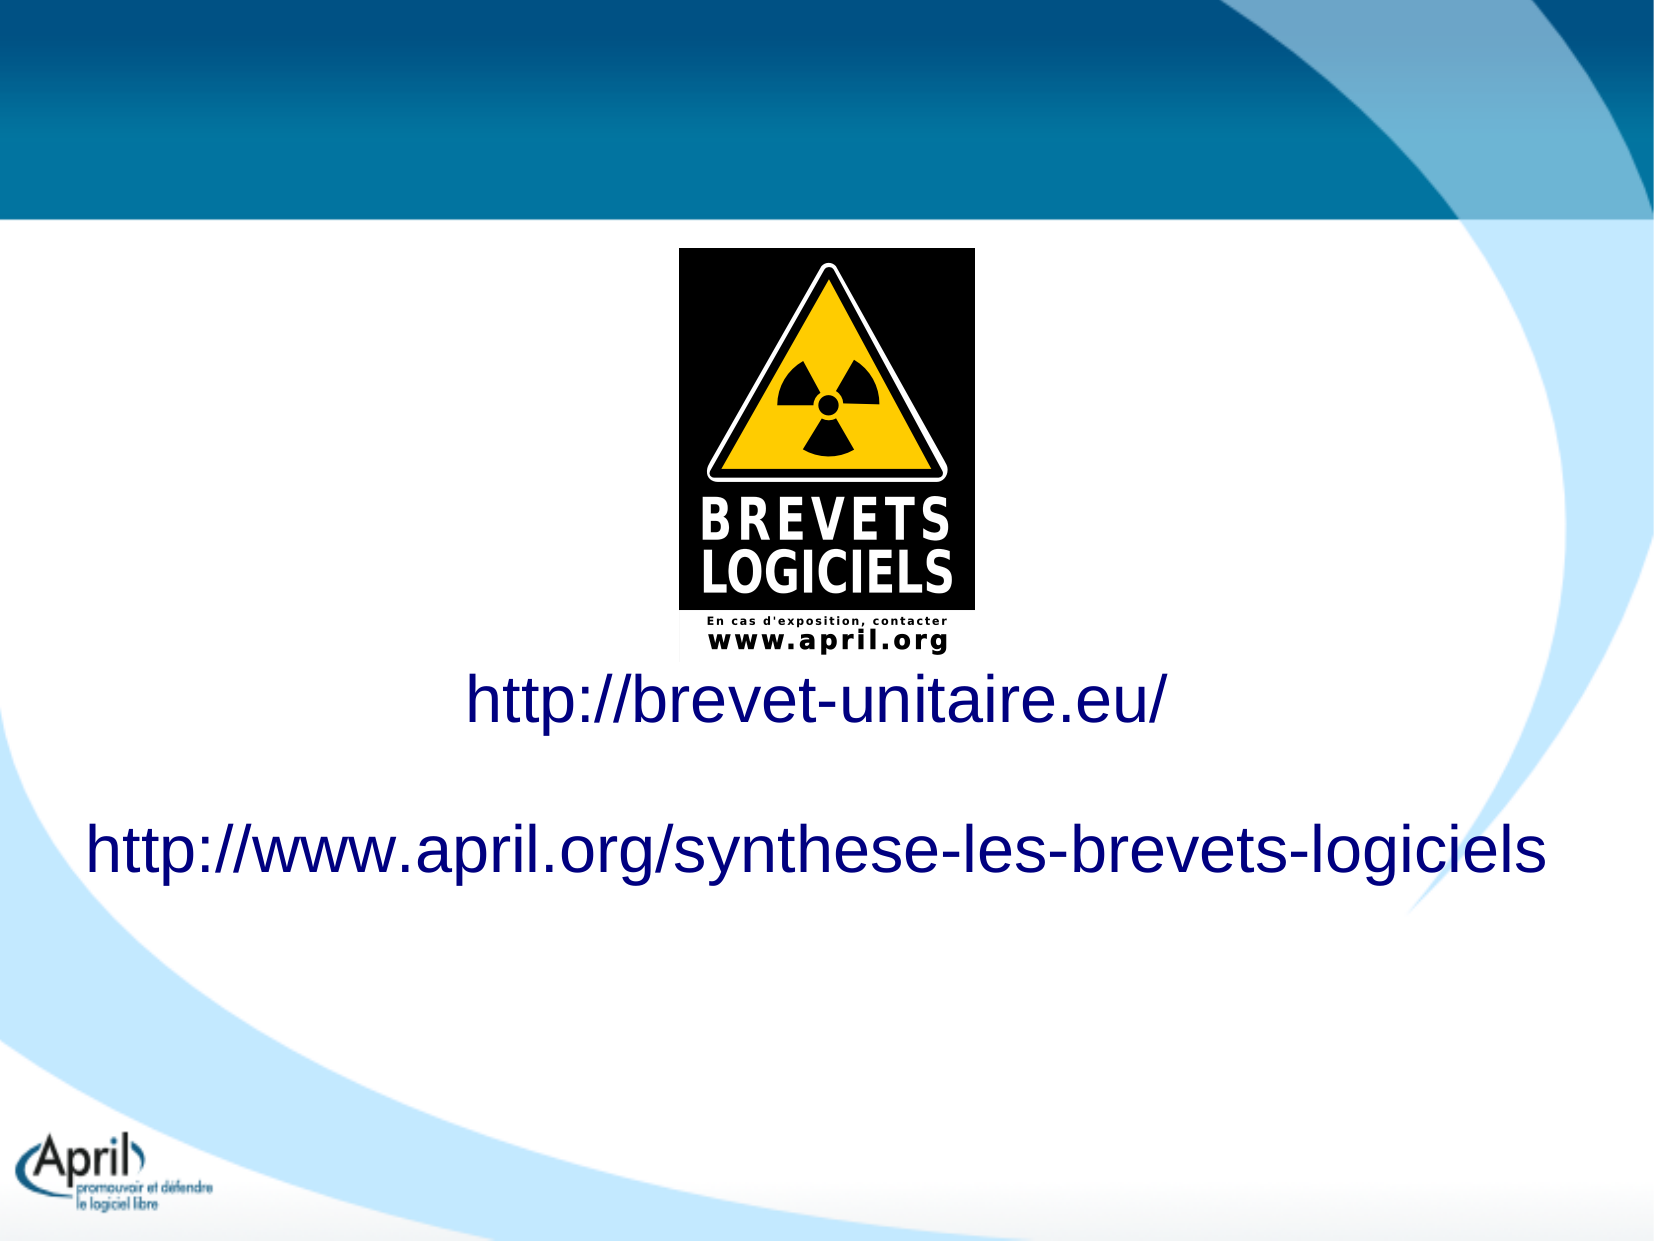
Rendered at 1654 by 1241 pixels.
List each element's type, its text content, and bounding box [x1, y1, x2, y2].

subtitle http://brevet-unitaire.eu/ http://www.april.org/synthese-les-brevets-logiciels [82, 290, 1571, 1109]
picture [0, 0, 1654, 1241]
